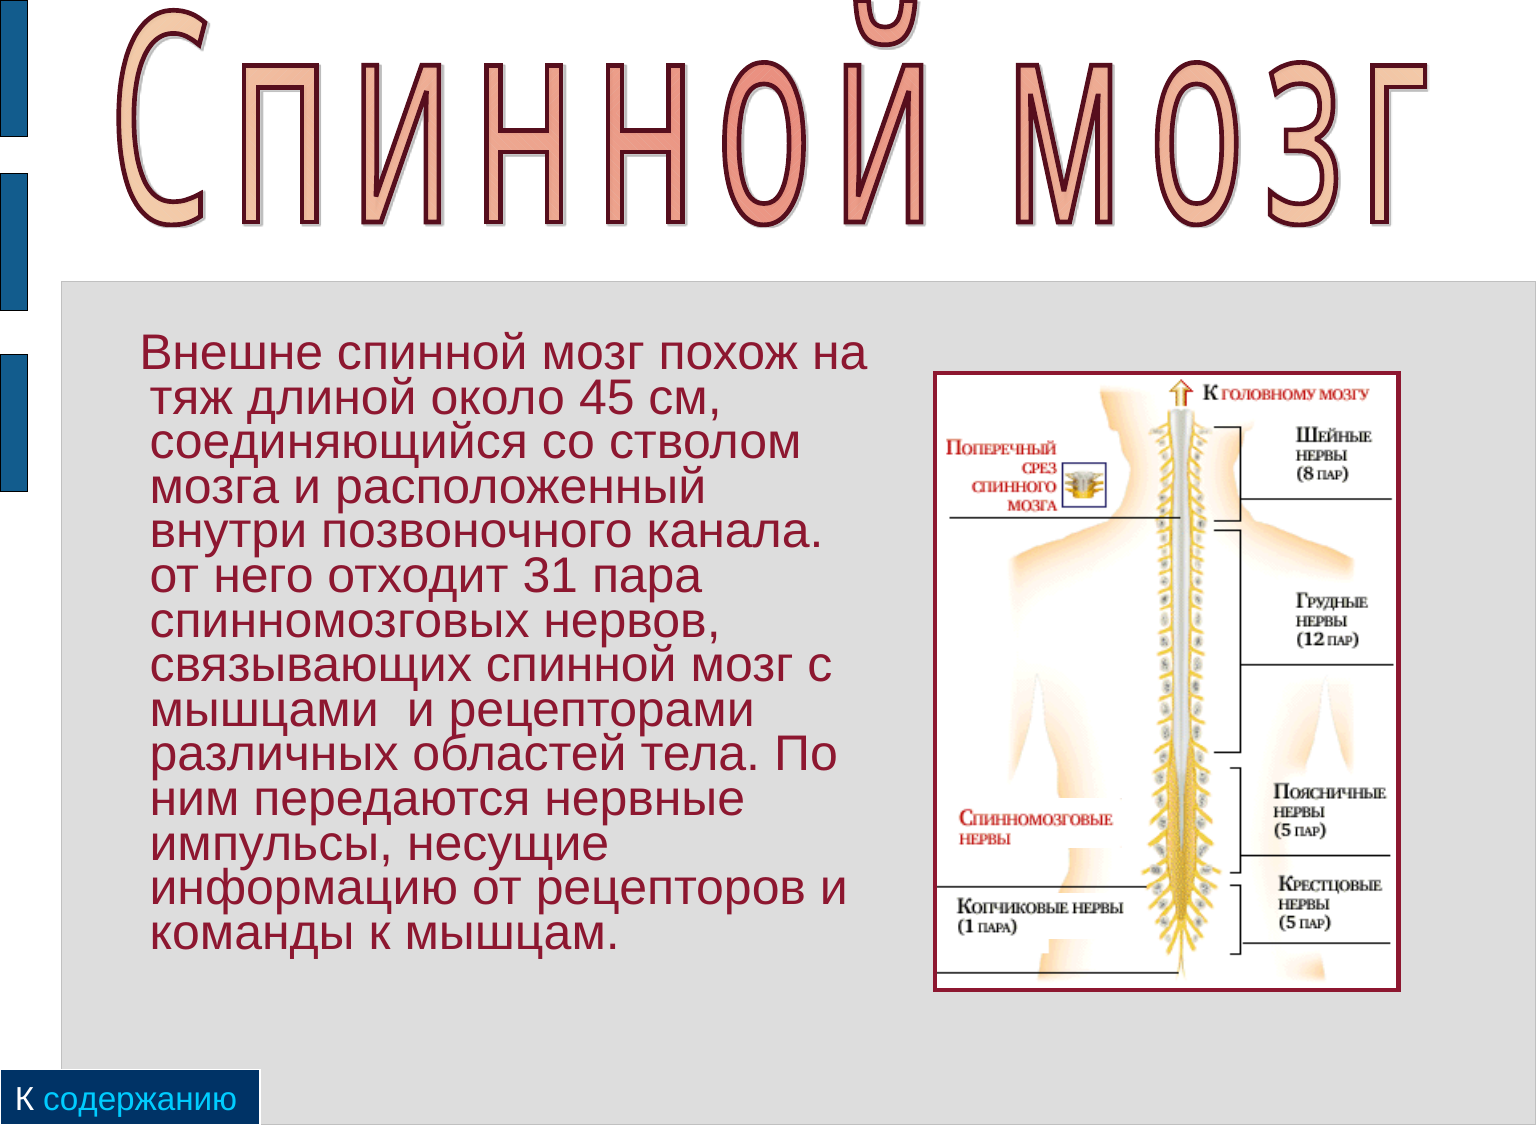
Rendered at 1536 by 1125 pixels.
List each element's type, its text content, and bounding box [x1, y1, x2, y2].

text_box Спинной мозг [855, 0, 916, 45]
text_box Спинной мозг [363, 65, 439, 222]
text_box Спинной мозг [1270, 62, 1336, 225]
text_box Спинной мозг [607, 65, 683, 222]
text_box Спинной мозг [243, 65, 317, 223]
list Внешне спинной мозг похож на тяж длиной около 45 см, соединяющийся со стволом мозга и расположенный внутри позвоночного канала. от него отходит 31 пара спинномозговых нервов, связывающих спинной мозг с мышцами и рецепторами различных областей тела. По ним передаются нервные импульсы, несущие информацию от рецепторов и команды к мышцам. [78, 326, 891, 1125]
text_box Спинной мозг [1157, 62, 1237, 225]
text_box К содержанию [0, 1069, 260, 1125]
picture [937, 375, 1397, 988]
text_box Спинной мозг [1018, 65, 1111, 222]
text_box Спинной мозг [845, 65, 922, 222]
text_box Спинной мозг [724, 62, 804, 225]
text_box Спинной мозг [486, 65, 562, 222]
text_box Спинной мозг [1372, 65, 1425, 222]
text_box Спинной мозг [118, 10, 205, 225]
